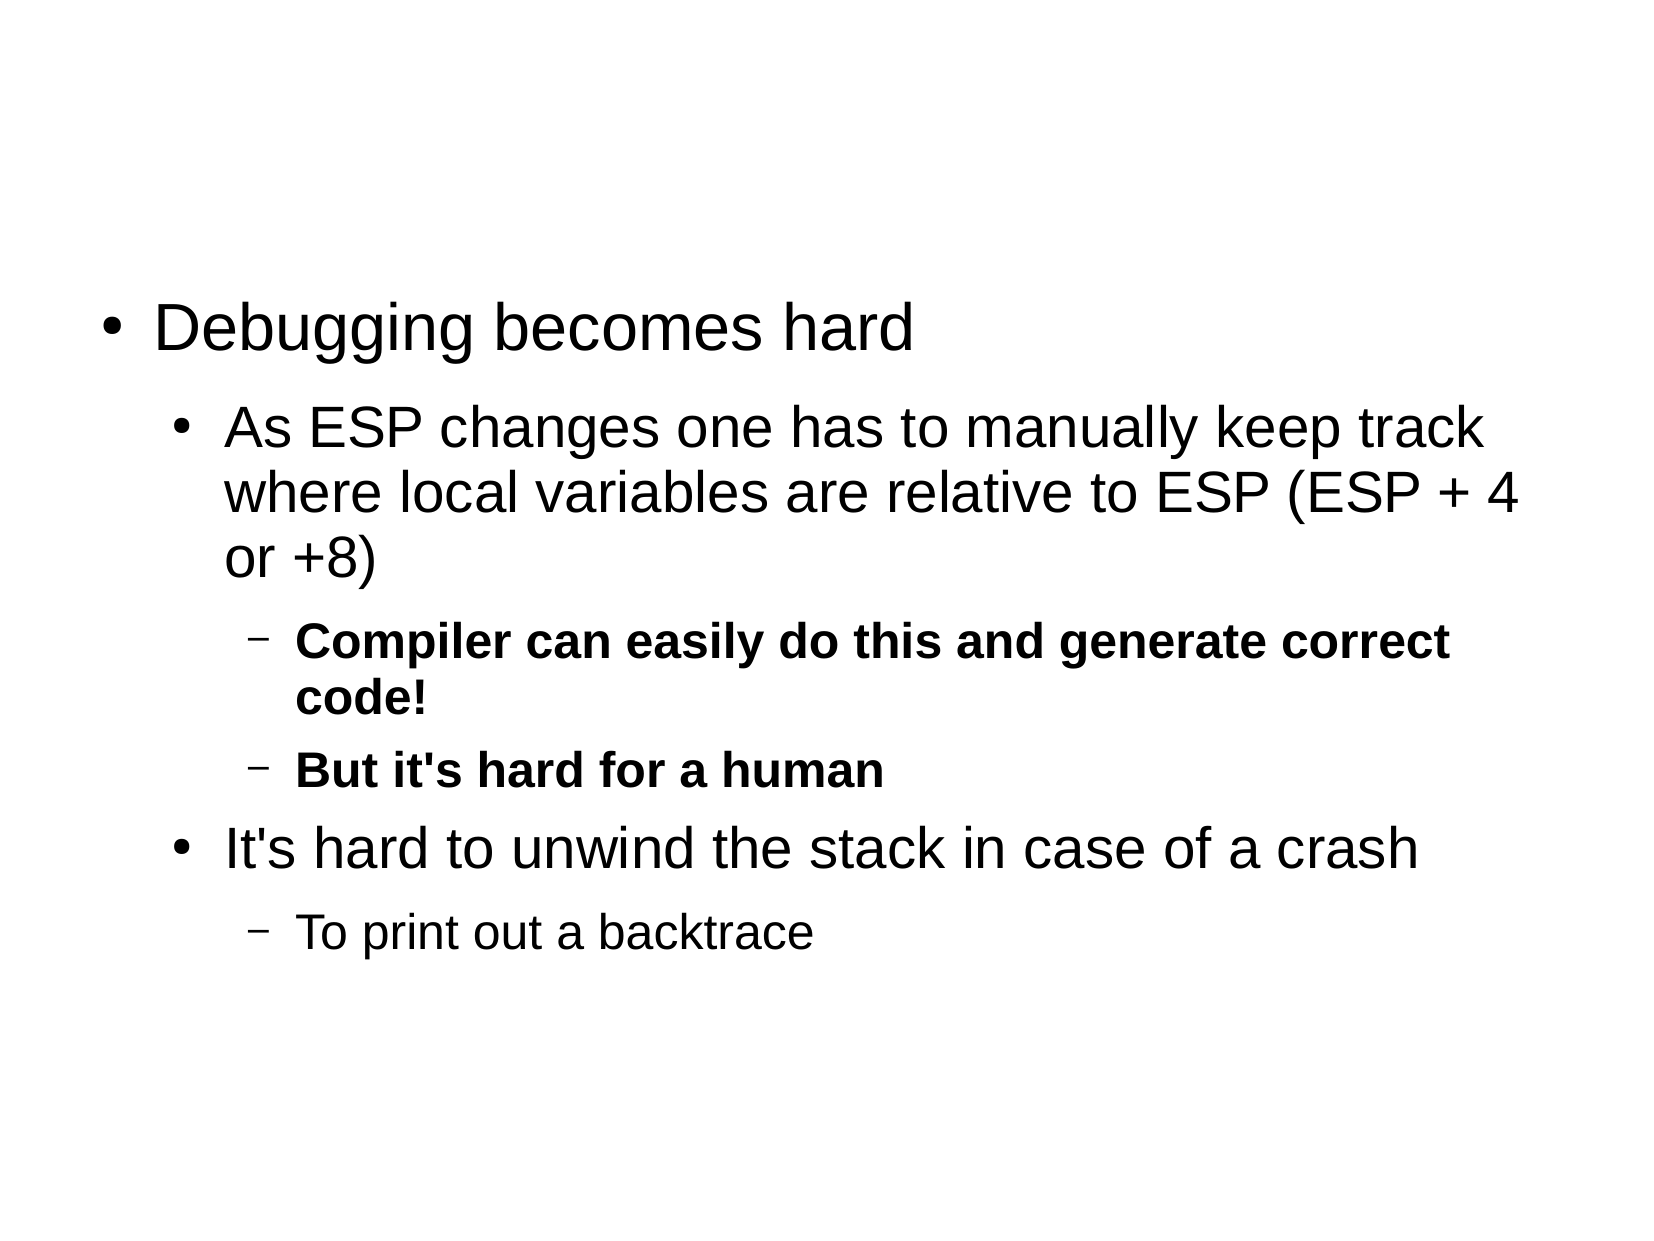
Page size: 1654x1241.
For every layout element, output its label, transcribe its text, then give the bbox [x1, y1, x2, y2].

list Debugging becomes hard As ESP changes one has to manually keep track where local variables are relative to ESP (ESP + 4 or +8) Compiler can easily do this and generate correct code! But it's hard for a human It's hard to unwind the stack in case of a crash To print out a backtrace [82, 290, 1571, 1010]
